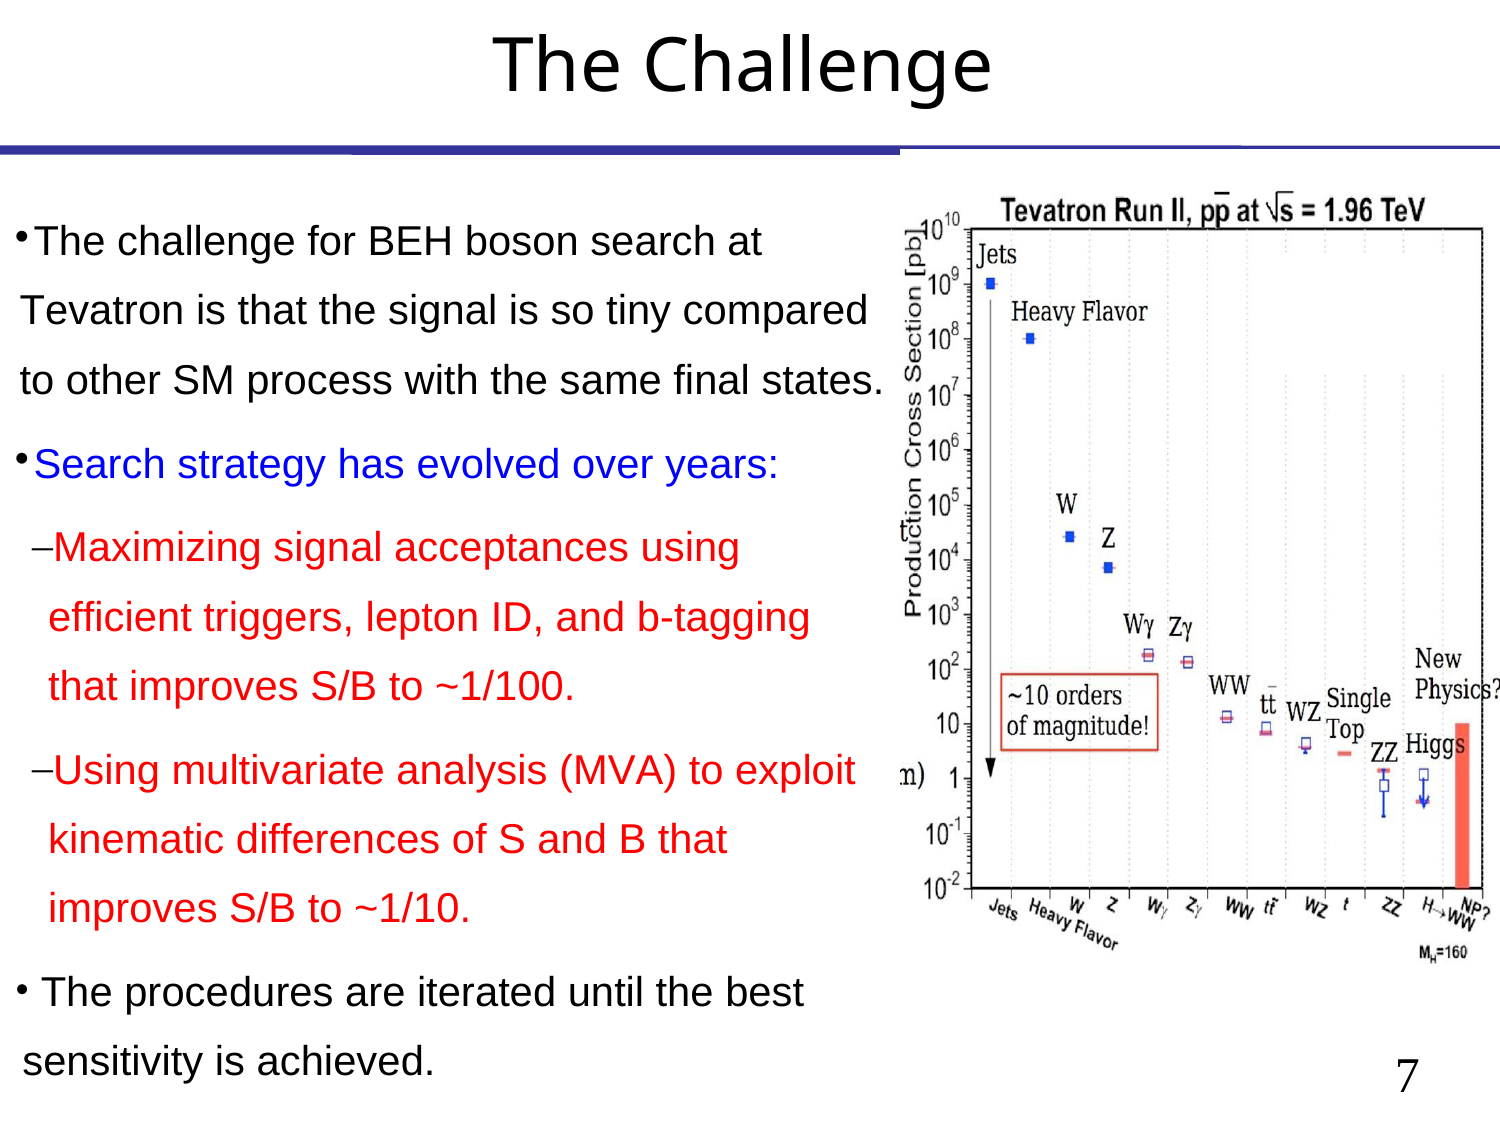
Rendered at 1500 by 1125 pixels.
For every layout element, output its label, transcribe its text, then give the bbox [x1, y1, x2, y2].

picture [900, 149, 1500, 991]
text_box 7 [1380, 1035, 1500, 1110]
text_box The challenge for BEH boson search at Tevatron is that the signal is so tiny compared to other SM process with the same final states. Search strategy has evolved over years: Maximizing signal acceptances using efficient triggers, lepton ID, and b-tagging that improves S/B to ~1/100. Using multivariate analysis (MVA) to exploit kinematic differences of S and B that improves S/B to ~1/10. The procedures are iterated until the best sensitivity is achieved. [0, 187, 901, 1125]
title The Challenge [0, 11, 1486, 128]
